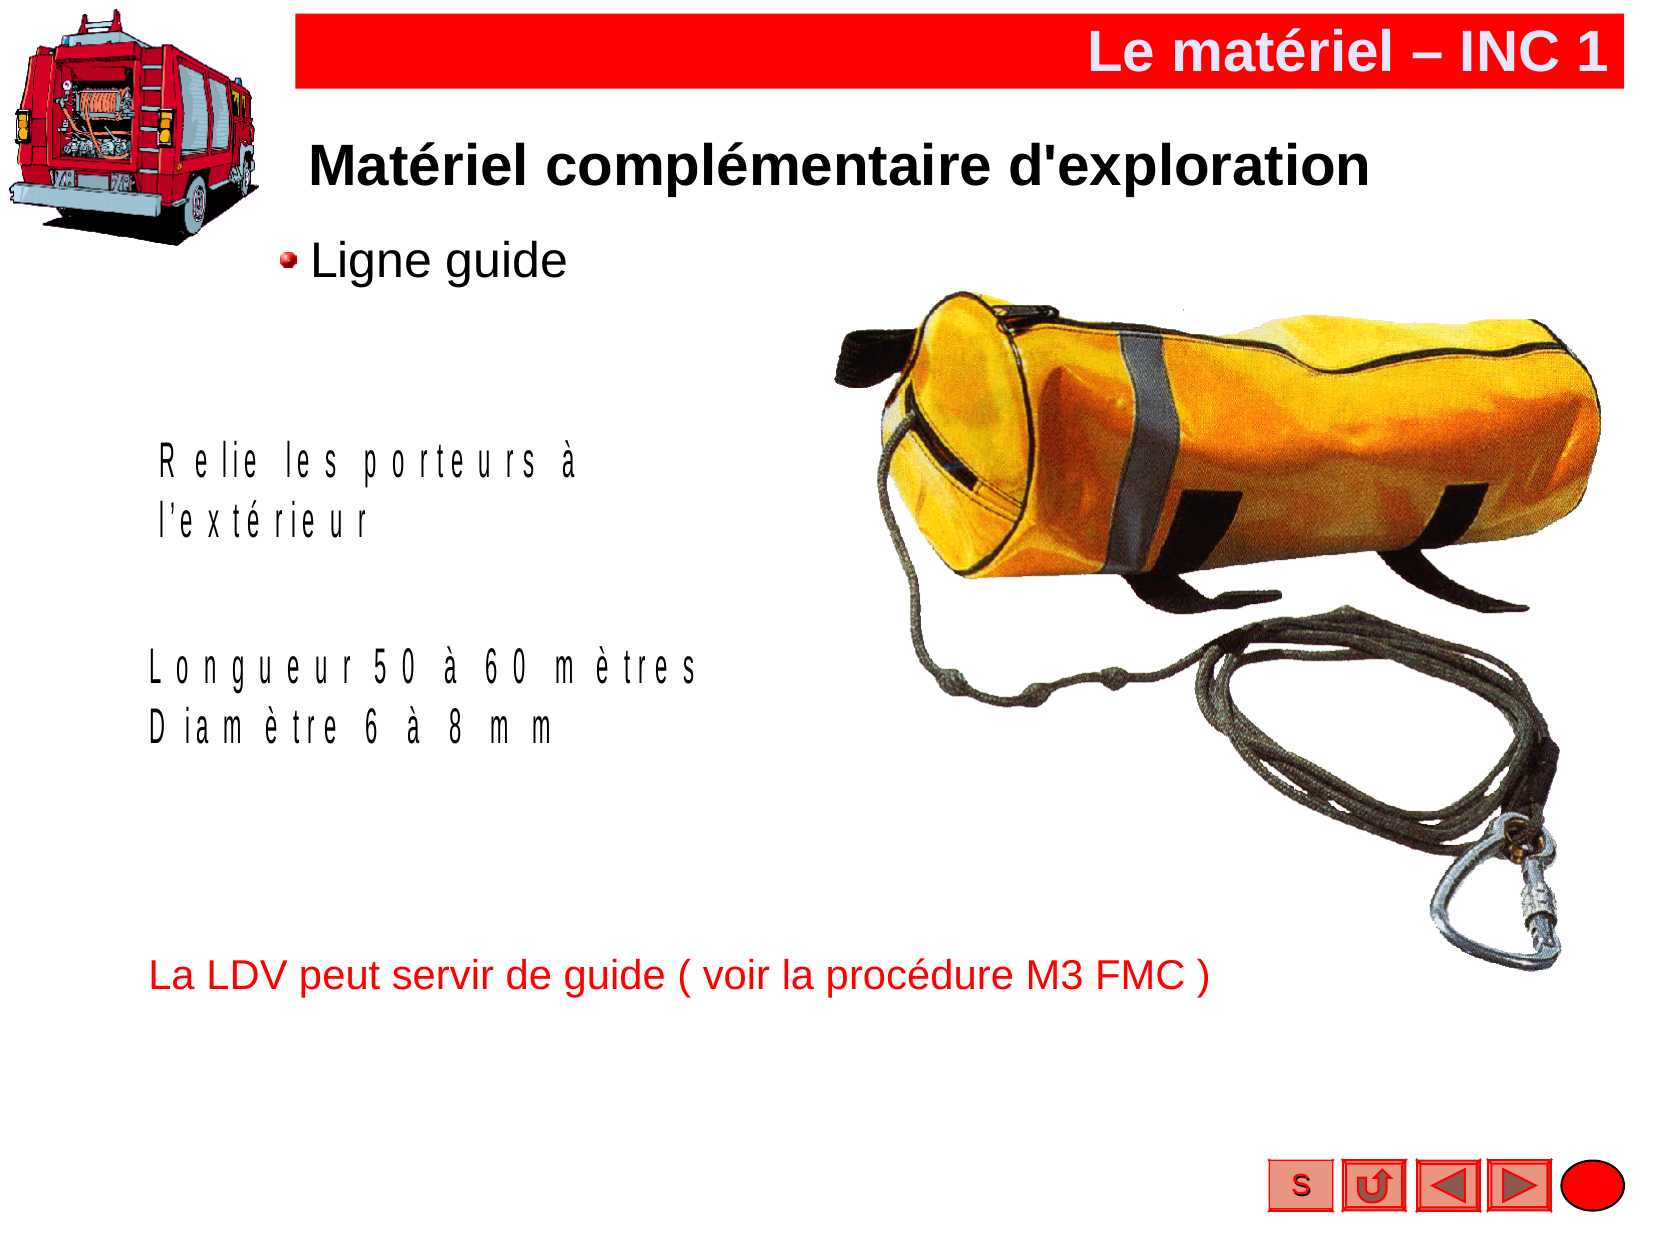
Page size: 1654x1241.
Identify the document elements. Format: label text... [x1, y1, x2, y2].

text_box Ligne guide [265, 224, 584, 325]
text_box Matériel complémentaire d'exploration [260, 125, 1388, 206]
text_box La LDV peut servir de guide ( voir la procédure M3 FMC ) [133, 944, 1227, 1006]
text_box Le matériel – INC 1 [295, 13, 1625, 89]
picture [129, 413, 621, 579]
picture [8, 8, 260, 246]
picture [826, 265, 1602, 978]
text_box [1561, 1160, 1625, 1211]
picture [119, 620, 739, 785]
